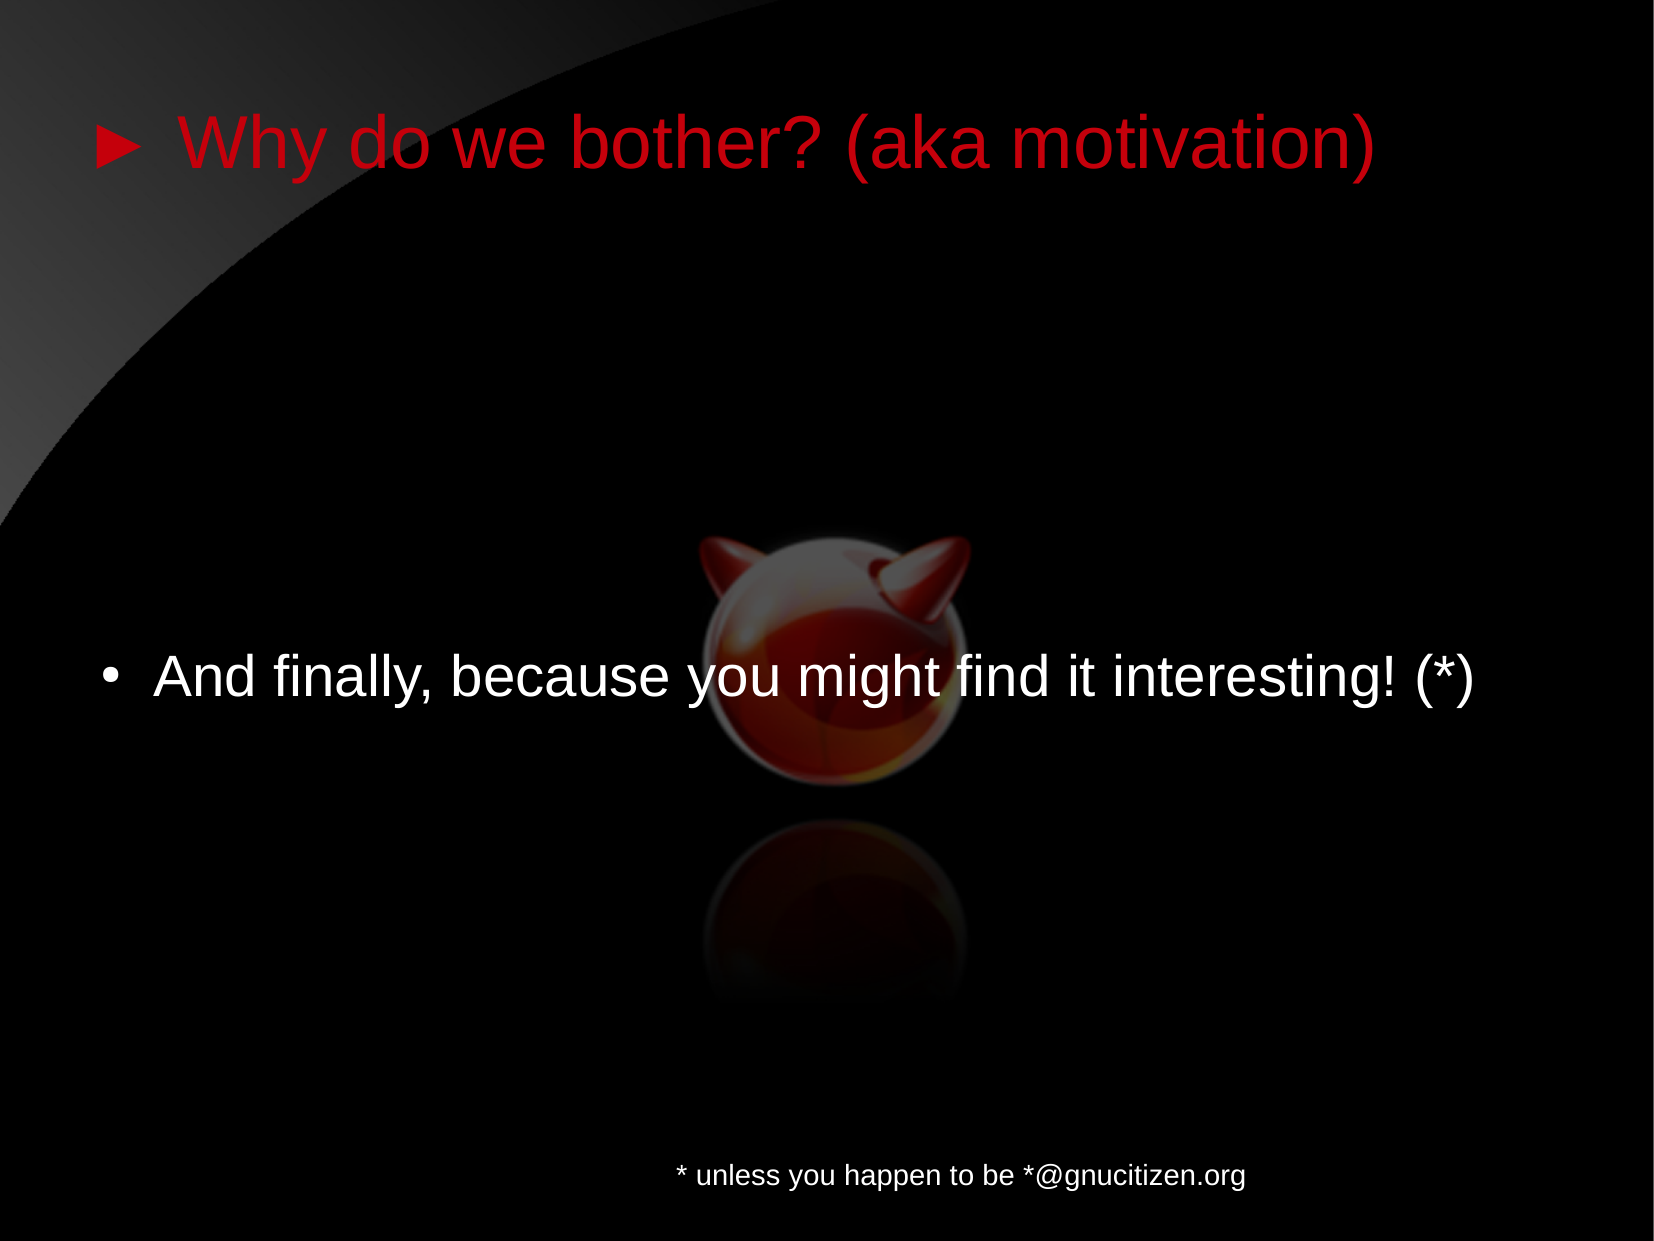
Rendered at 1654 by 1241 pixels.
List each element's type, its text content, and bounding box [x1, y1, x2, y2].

text_box * unless you happen to be *@gnucitizen.org [590, 1151, 1625, 1200]
title ► Why do we bother? (aka motivation) [82, 56, 1571, 229]
list And finally, because you might find it interesting! (*) [82, 265, 1571, 1137]
picture [0, 0, 1654, 1241]
